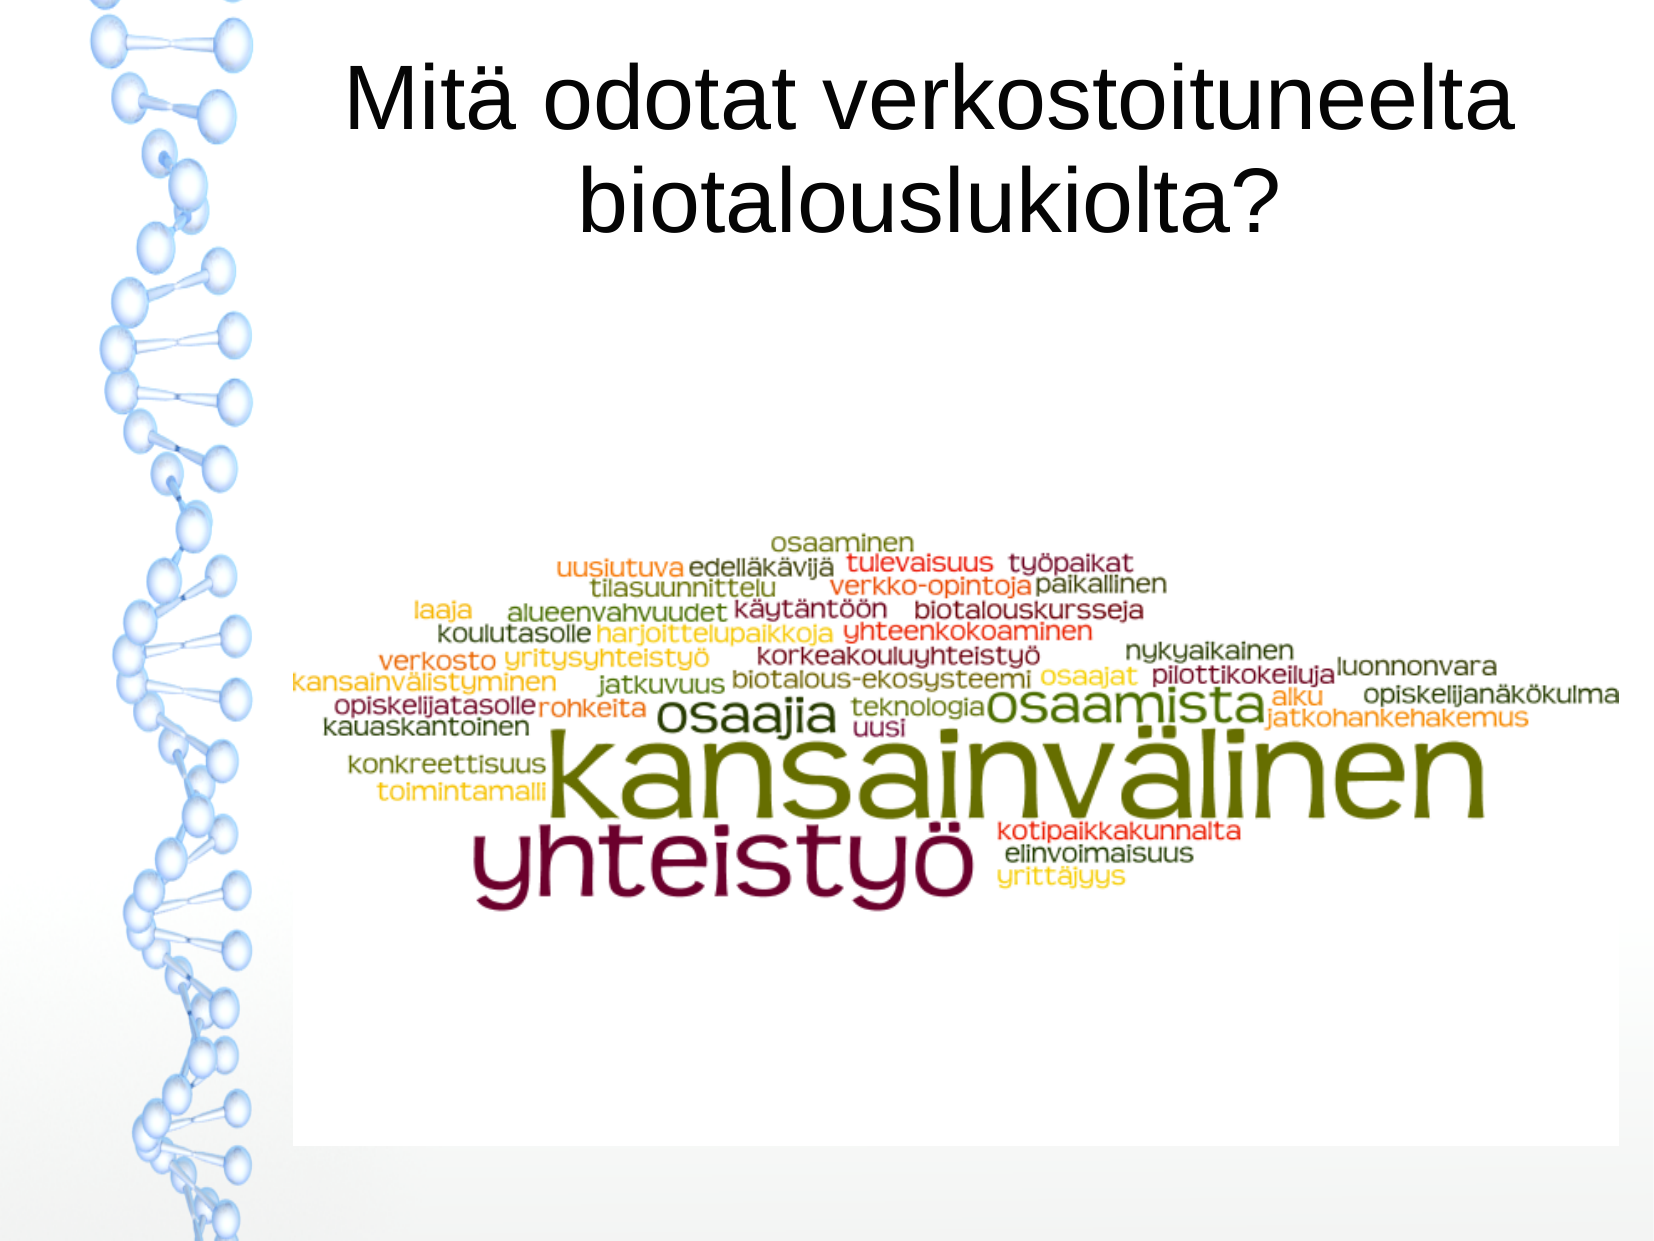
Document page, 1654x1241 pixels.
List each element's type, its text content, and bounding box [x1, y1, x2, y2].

picture [0, 0, 1654, 1241]
title Mitä odotat verkostoituneelta biotalouslukiolta? [265, 47, 1595, 253]
